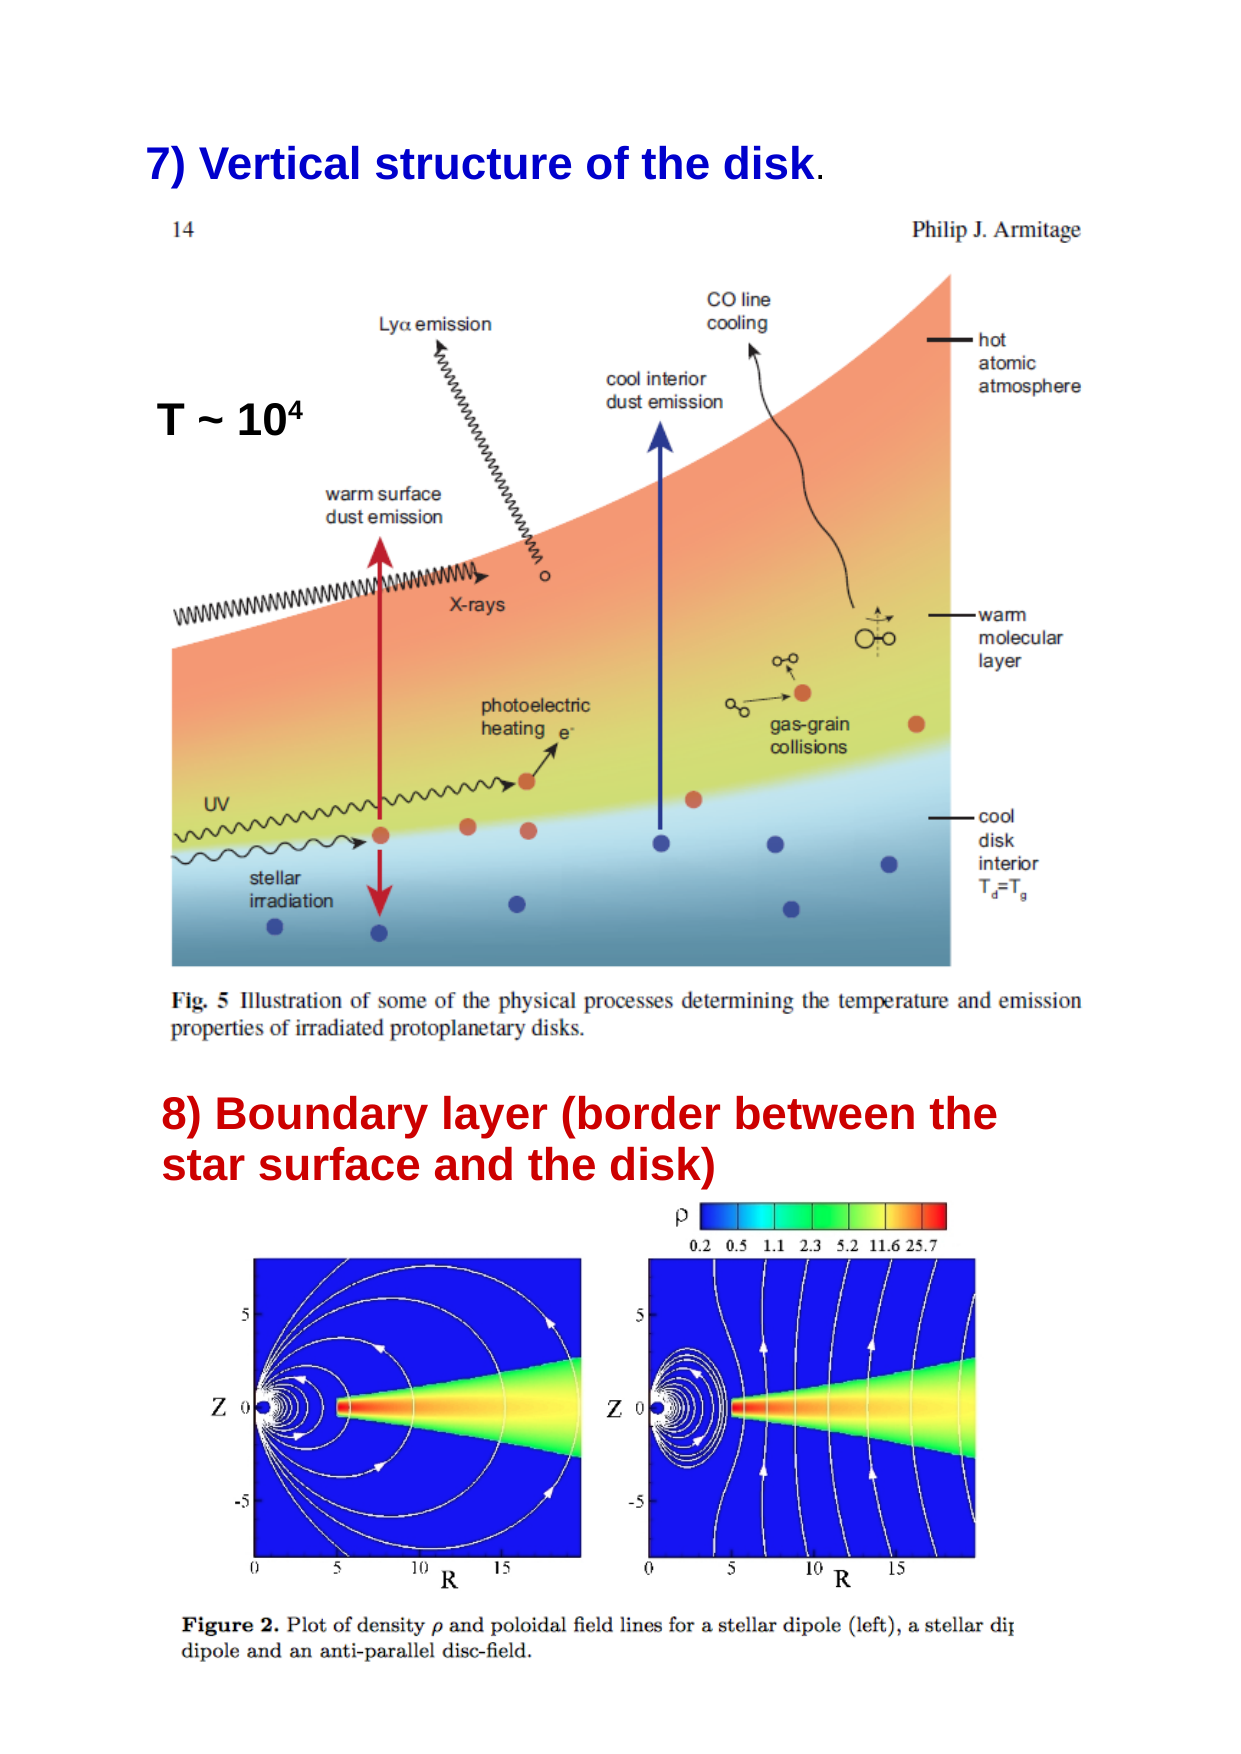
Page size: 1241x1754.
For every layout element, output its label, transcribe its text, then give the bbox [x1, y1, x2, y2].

text_box T ~ 104 [142, 386, 350, 506]
text_box 8) Boundary layer (border between the star surface and the disk) [146, 1080, 1111, 1198]
picture [50, 161, 1173, 1060]
text_box 7) Vertical structure of the disk. [130, 130, 1061, 197]
picture [156, 1198, 1014, 1674]
